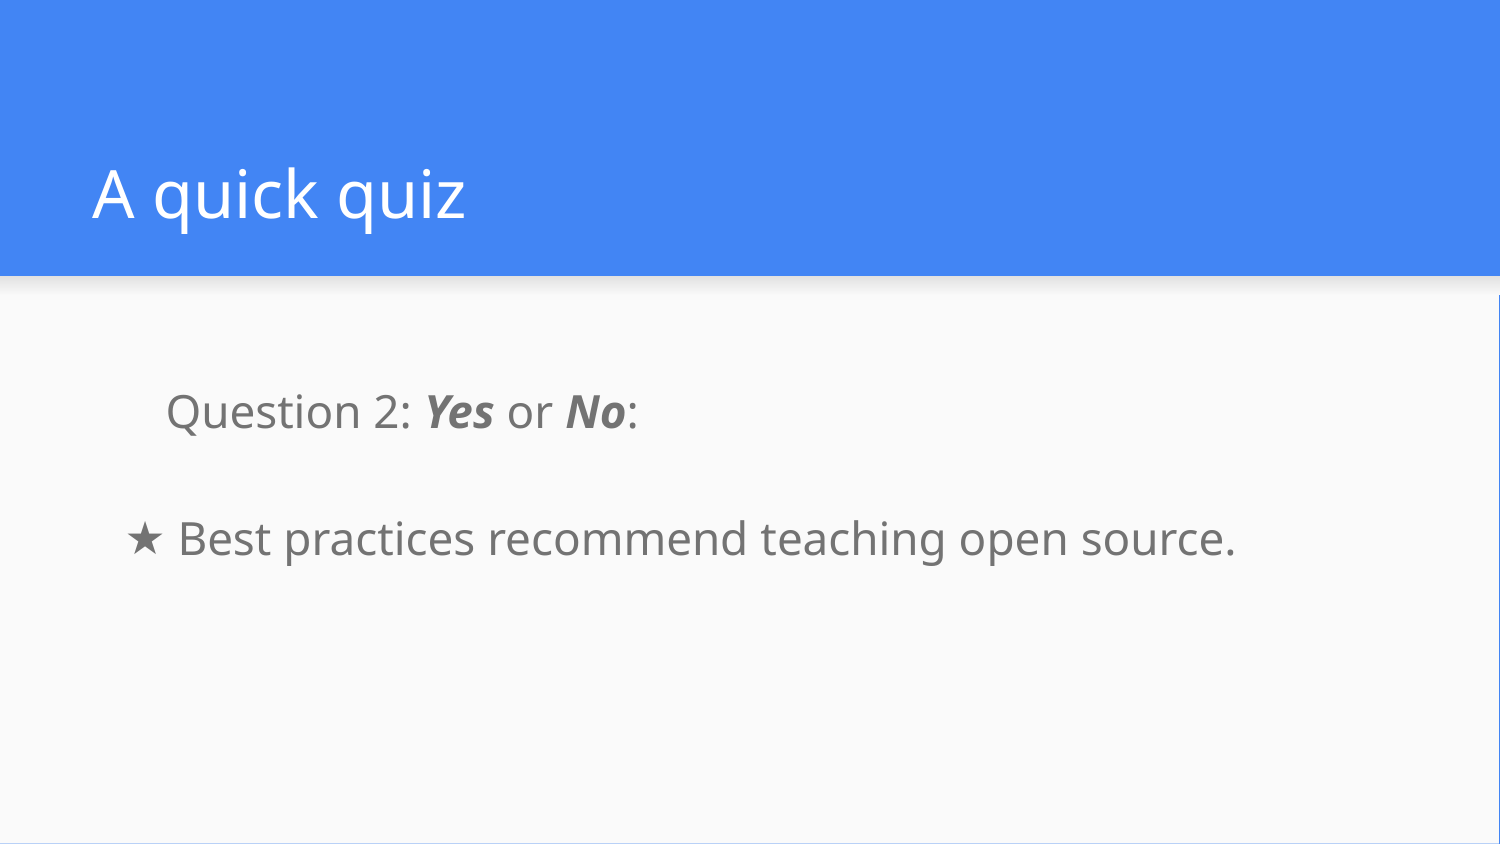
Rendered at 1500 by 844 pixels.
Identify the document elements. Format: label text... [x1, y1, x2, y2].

list Question 2: Yes or No: Best practices recommend teaching open source. [72, 359, 1421, 805]
title A quick quiz [77, 121, 1427, 248]
